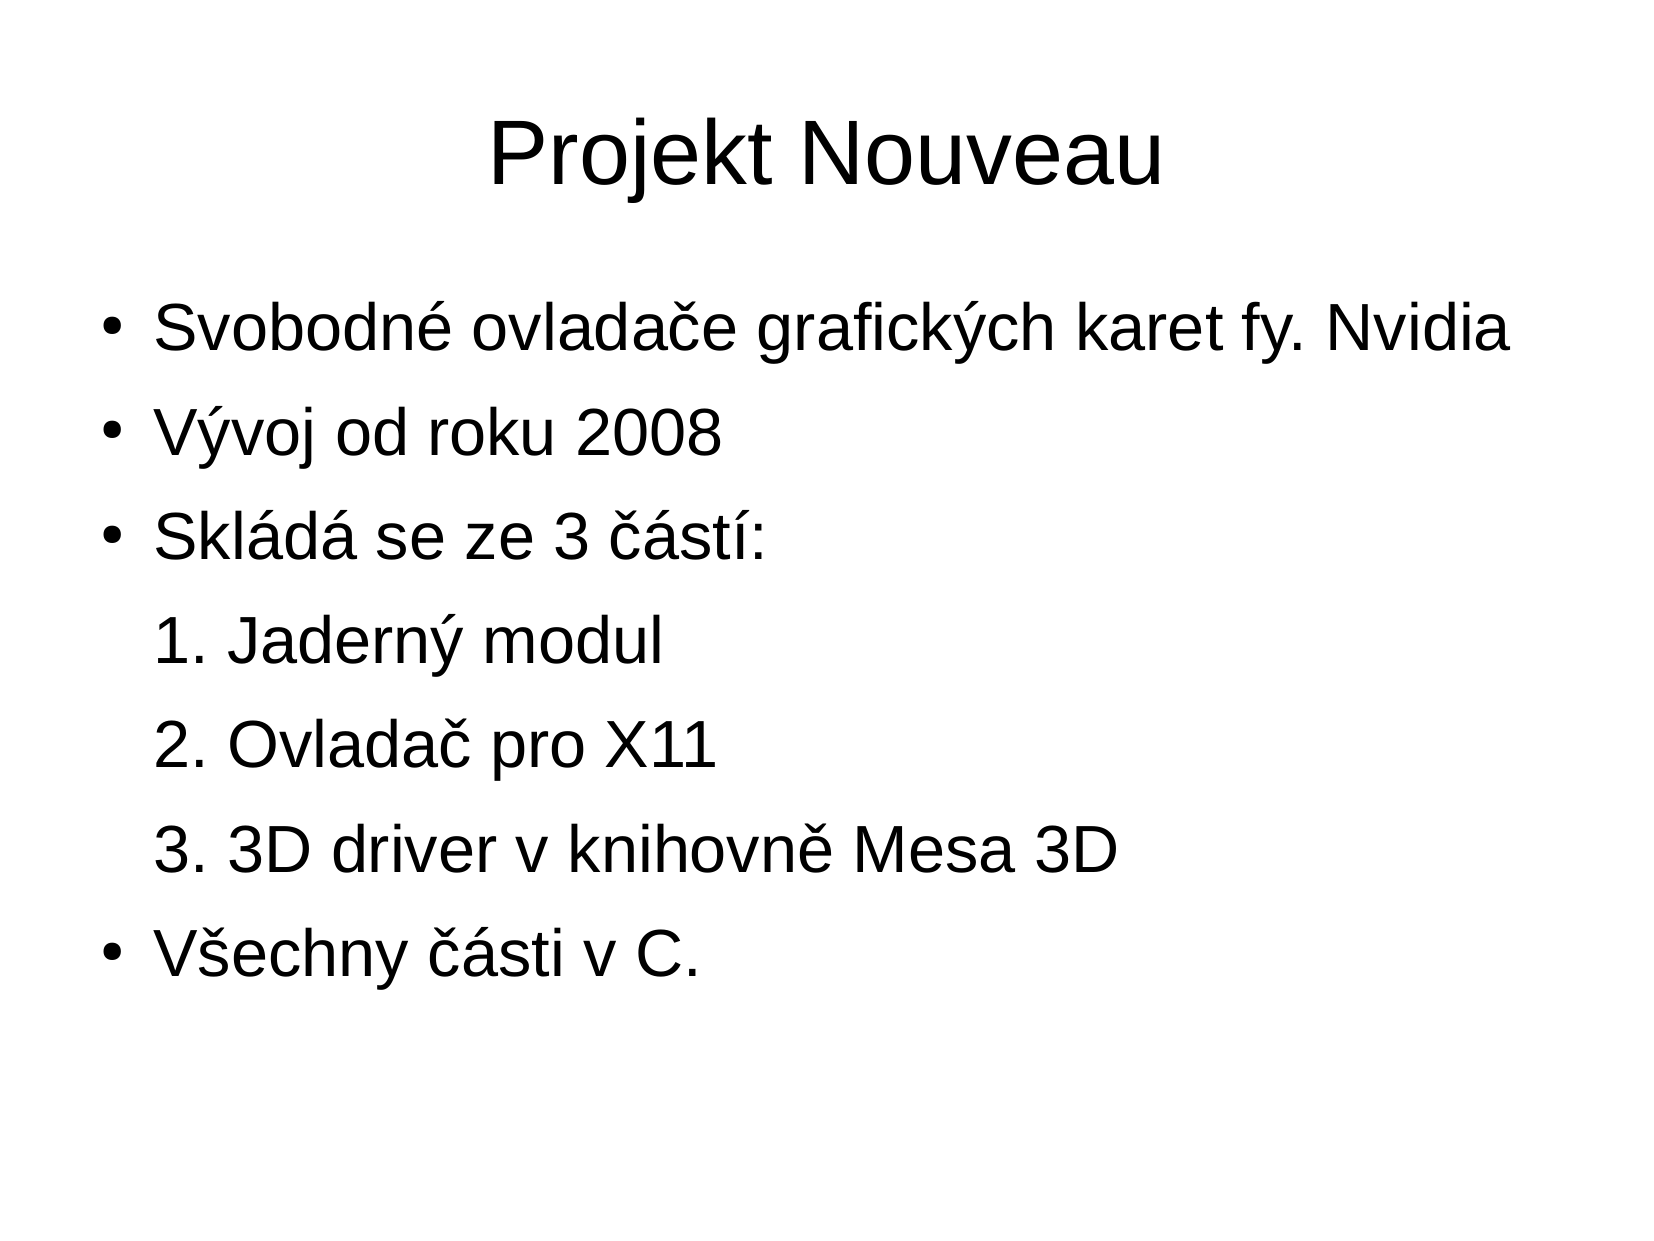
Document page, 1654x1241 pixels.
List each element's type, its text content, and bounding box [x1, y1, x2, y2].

list Svobodné ovladače grafických karet fy. Nvidia Vývoj od roku 2008 Skládá se ze 3 částí: 1. Jaderný modul 2. Ovladač pro X11 3. 3D driver v knihovně Mesa 3D Všechny části v C. [82, 290, 1571, 1109]
title Projekt Nouveau [82, 49, 1571, 257]
